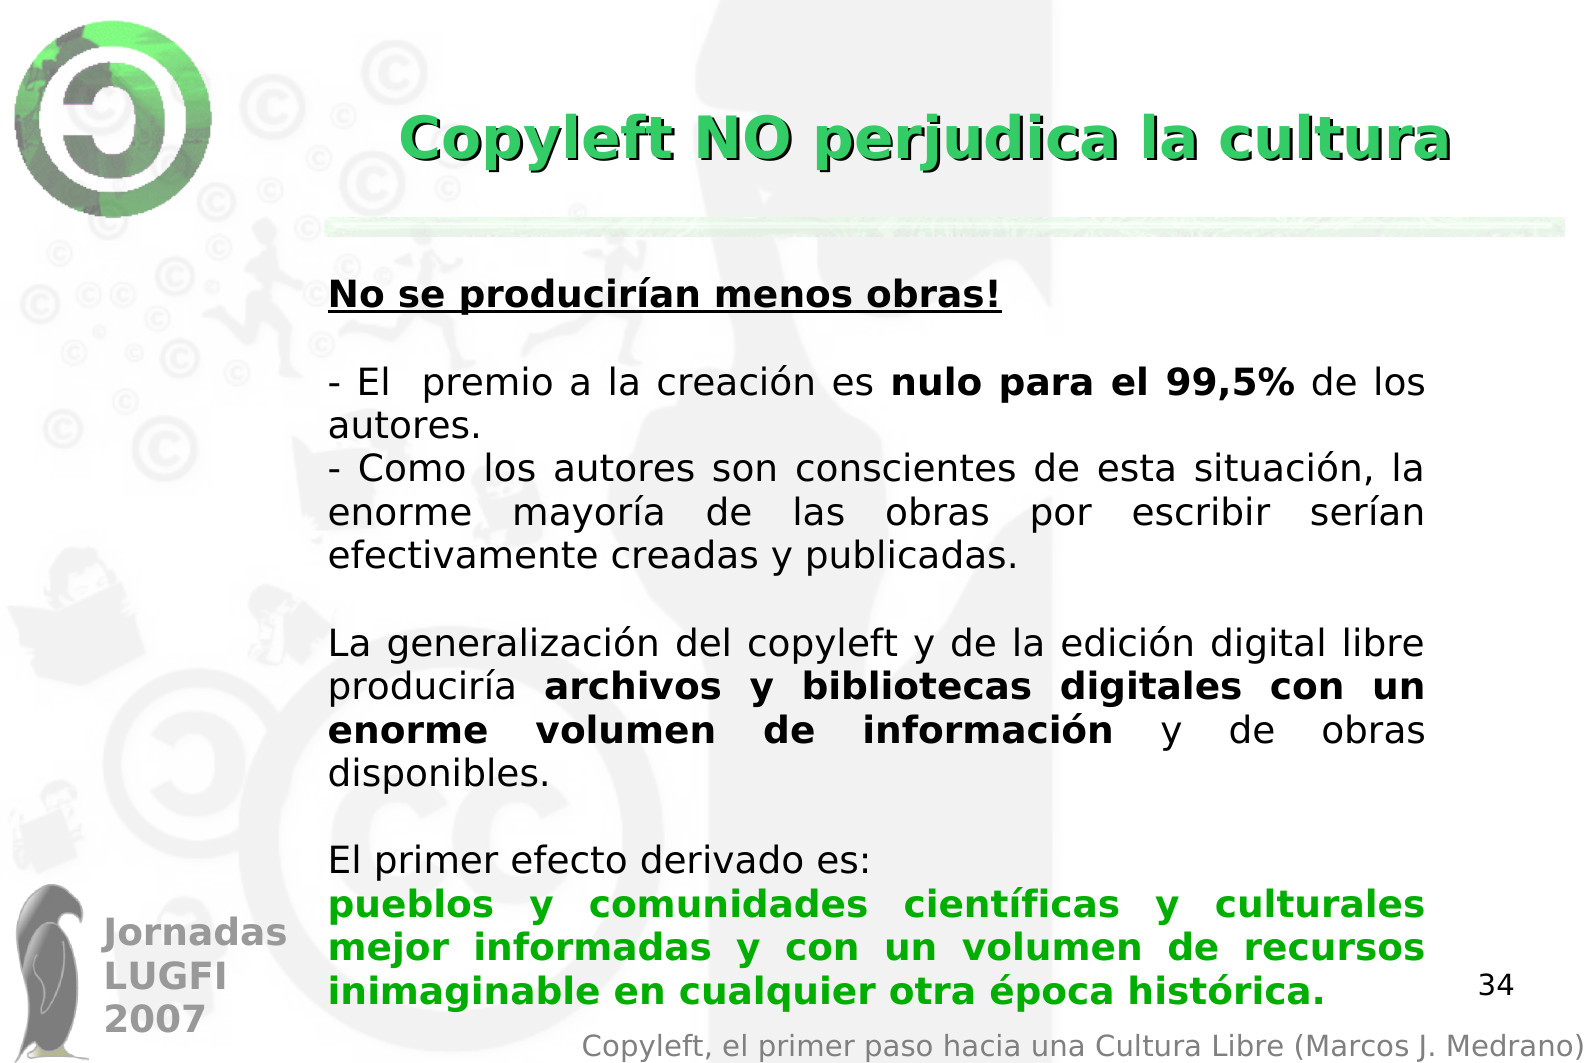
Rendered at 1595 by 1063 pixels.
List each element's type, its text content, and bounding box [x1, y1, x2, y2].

text_box No se producirían menos obras! - El premio a la creación es nulo para el 99,5% de los autores. - Como los autores son conscientes de esta situación, la enorme mayoría de las obras por escribir serían efectivamente creadas y publicadas. La generalización del copyleft y de la edición digital libre produciría archivos y bibliotecas digitales con un enorme volumen de información y de obras disponibles. El primer efecto derivado es: pueblos y comunidades científicas y culturales mejor informadas y con un volumen de recursos inimaginable en cualquier otra época histórica. [312, 265, 1441, 1021]
text_box Copyleft NO perjudica la cultura [383, 96, 1583, 180]
